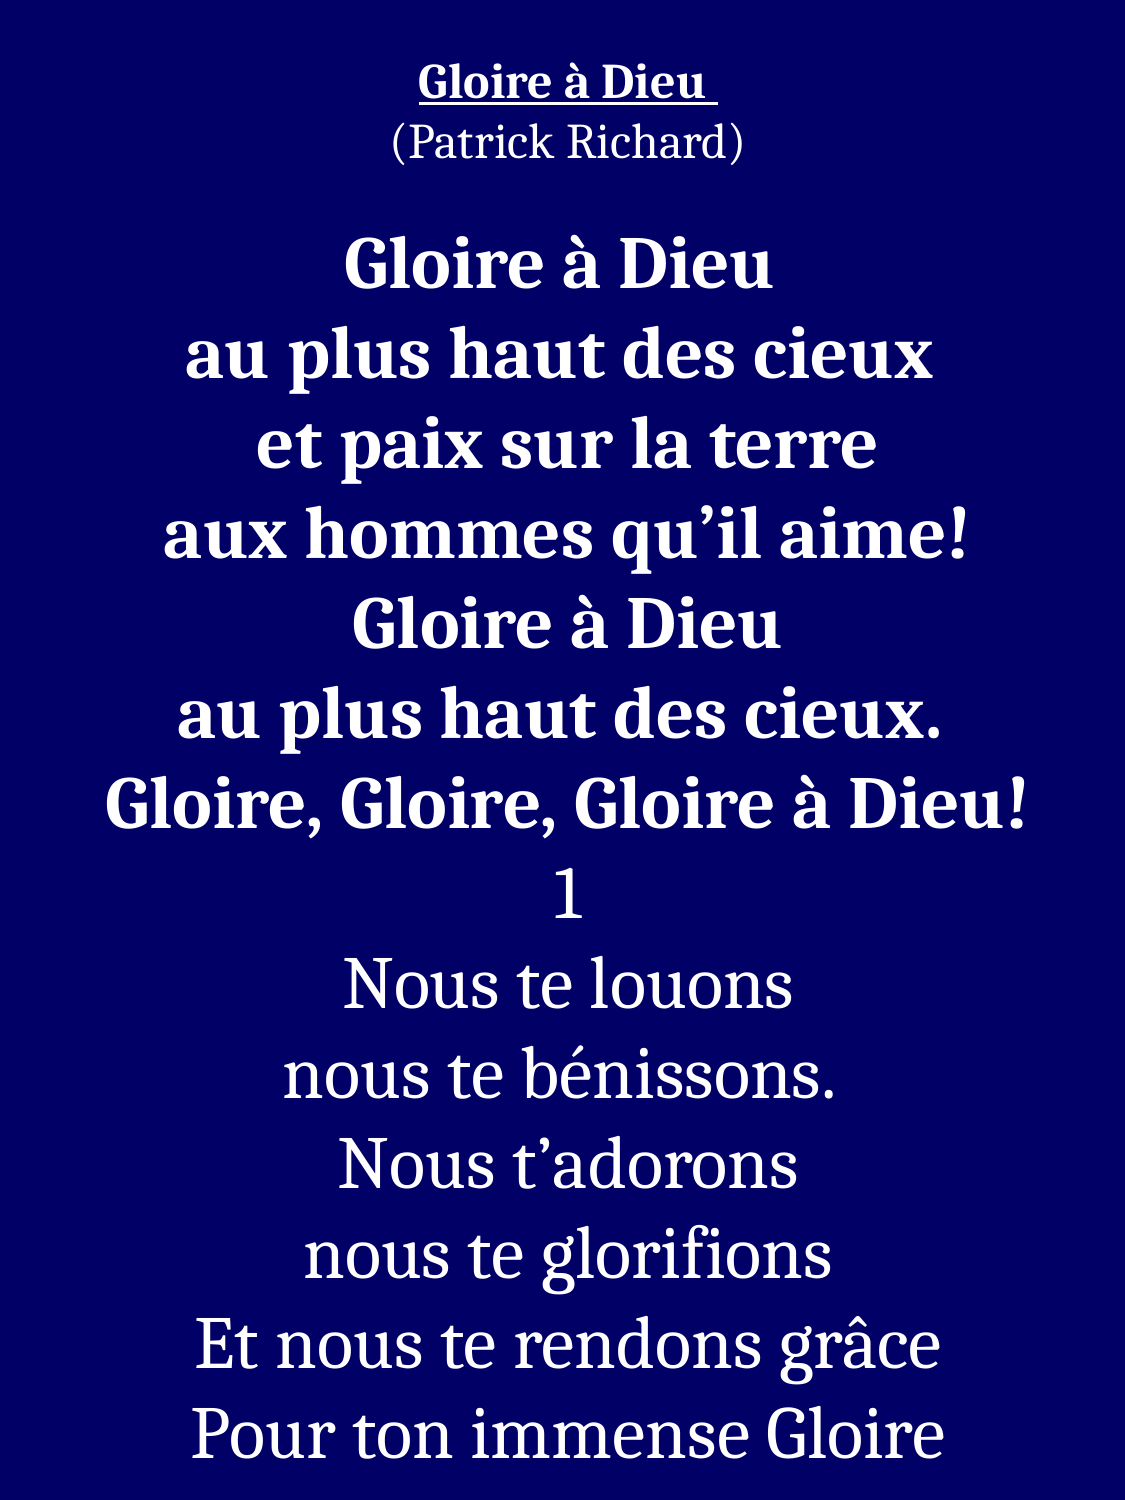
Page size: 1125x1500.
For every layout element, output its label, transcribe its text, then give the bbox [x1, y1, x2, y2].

text_box Gloire à Dieu (Patrick Richard) Gloire à Dieu au plus haut des cieux et paix sur la terre aux hommes qu’il aime! Gloire à Dieu au plus haut des cieux. Gloire, Gloire, Gloire à Dieu! 1 Nous te louons nous te bénissons. Nous t’adorons nous te glorifions Et nous te rendons grâce Pour ton immense Gloire [0, 41, 1125, 1461]
